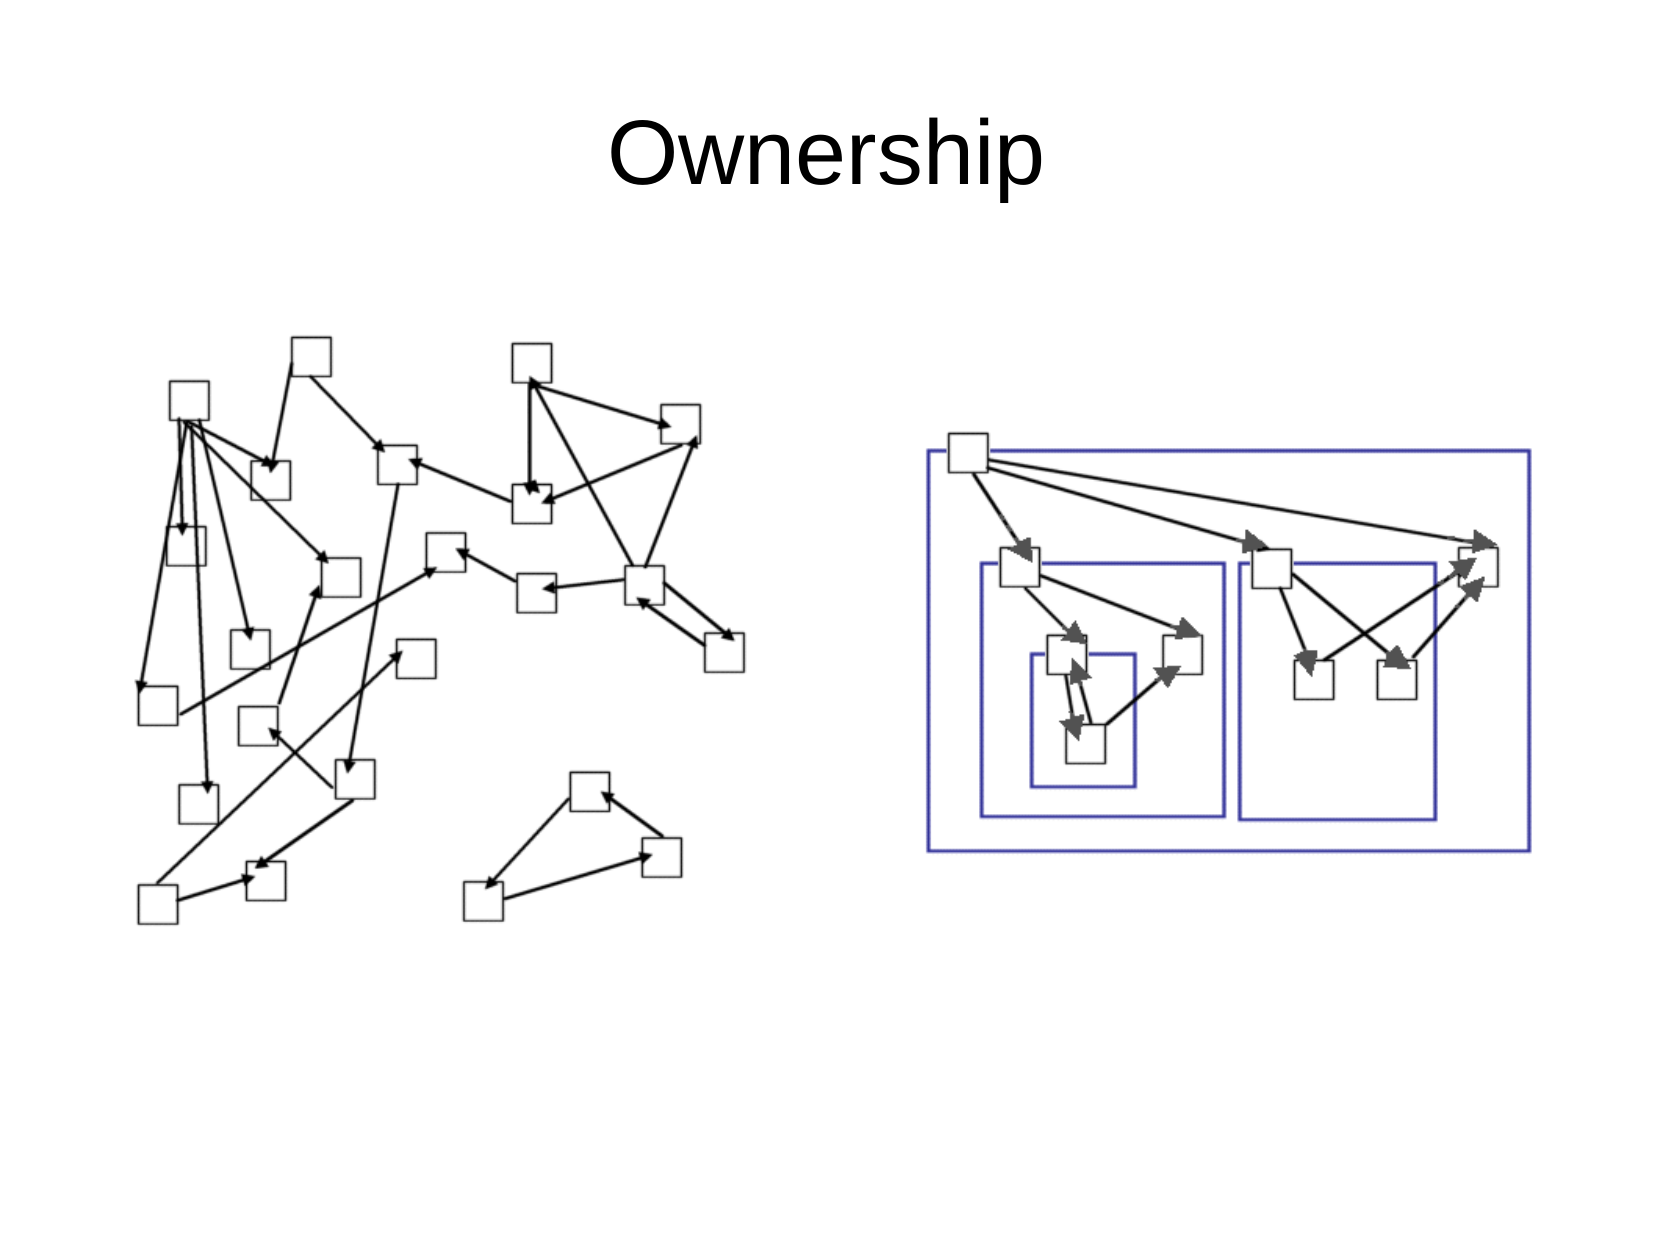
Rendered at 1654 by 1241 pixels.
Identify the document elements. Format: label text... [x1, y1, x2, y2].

picture [88, 265, 792, 969]
title Ownership [82, 56, 1571, 250]
picture [856, 383, 1560, 1087]
